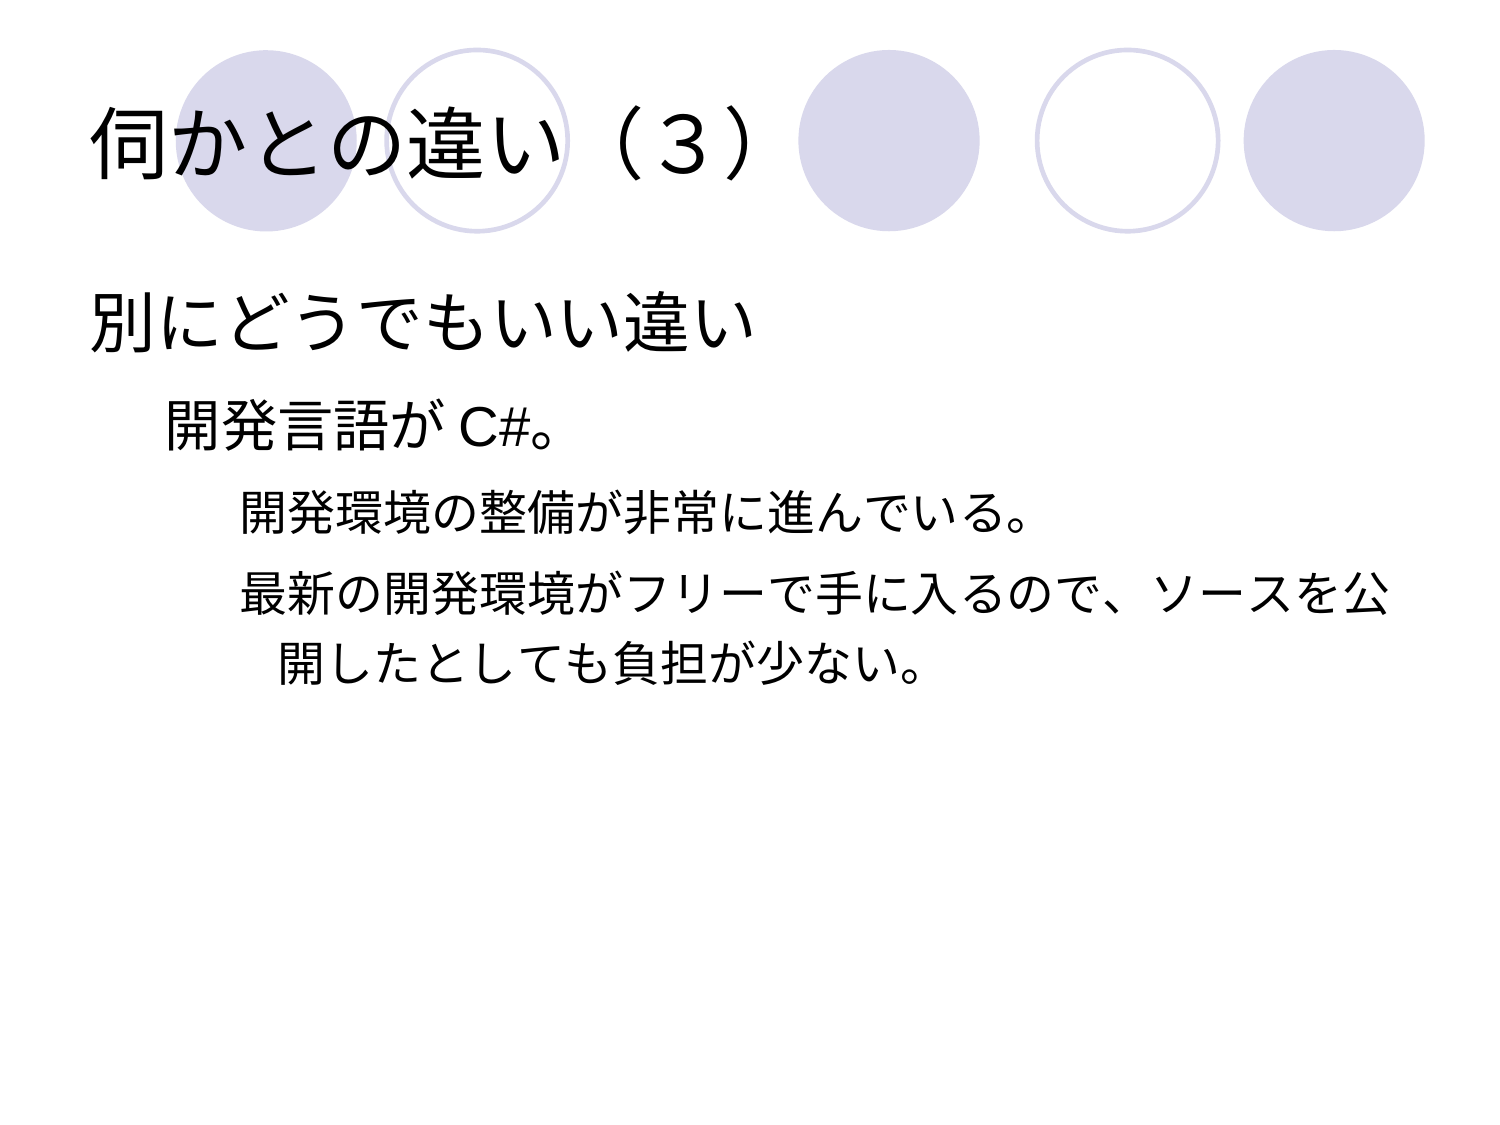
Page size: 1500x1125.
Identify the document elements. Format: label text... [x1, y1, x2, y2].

title 伺かとの違い（３） [75, 45, 1426, 233]
list 別にどうでもいい違い 開発言語が C#。 開発環境の整備が非常に進んでいる。 最新の開発環境がフリーで手に入るので、ソースを公開したとしても負担が少ない。 [75, 262, 1426, 1006]
